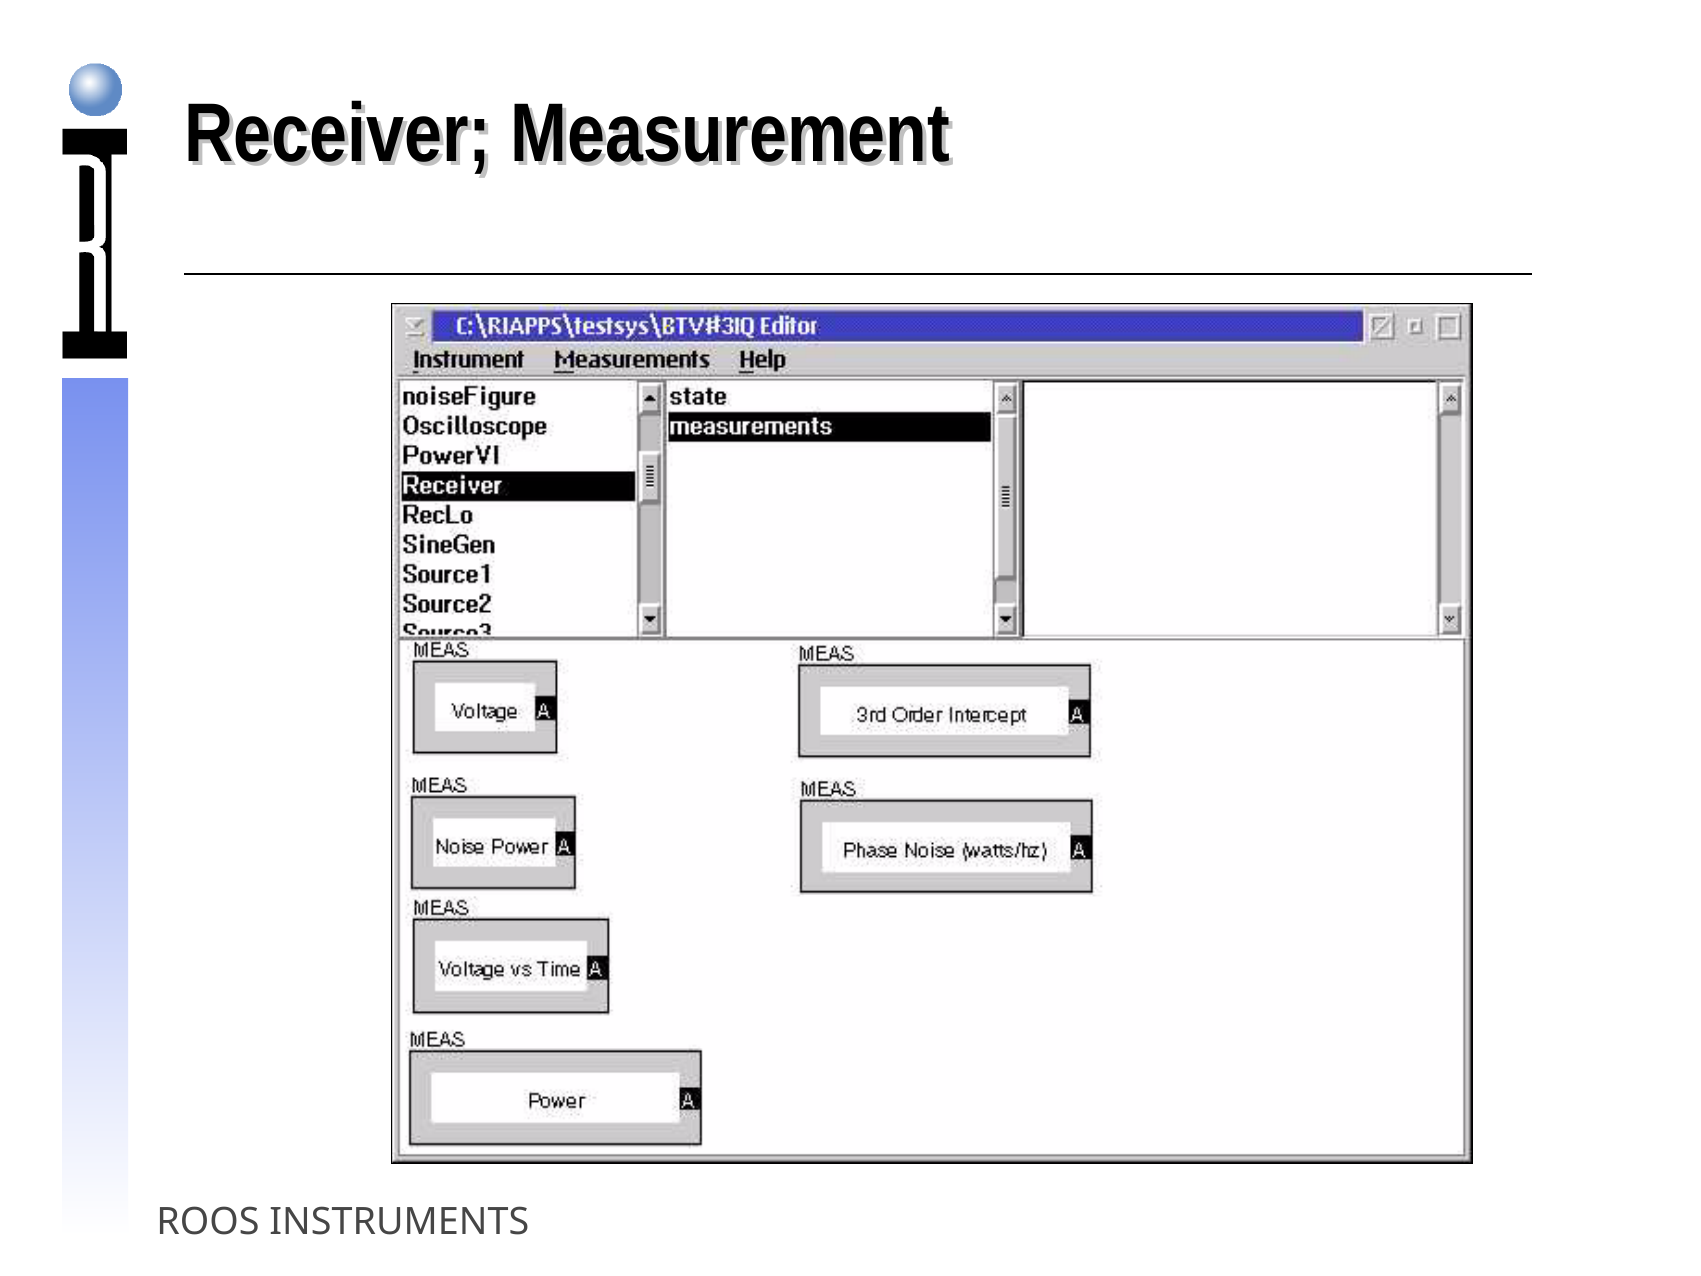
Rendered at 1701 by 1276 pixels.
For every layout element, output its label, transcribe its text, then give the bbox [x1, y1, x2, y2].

text_box Receiver; Measurement [184, 92, 1539, 268]
picture [391, 303, 1473, 1164]
